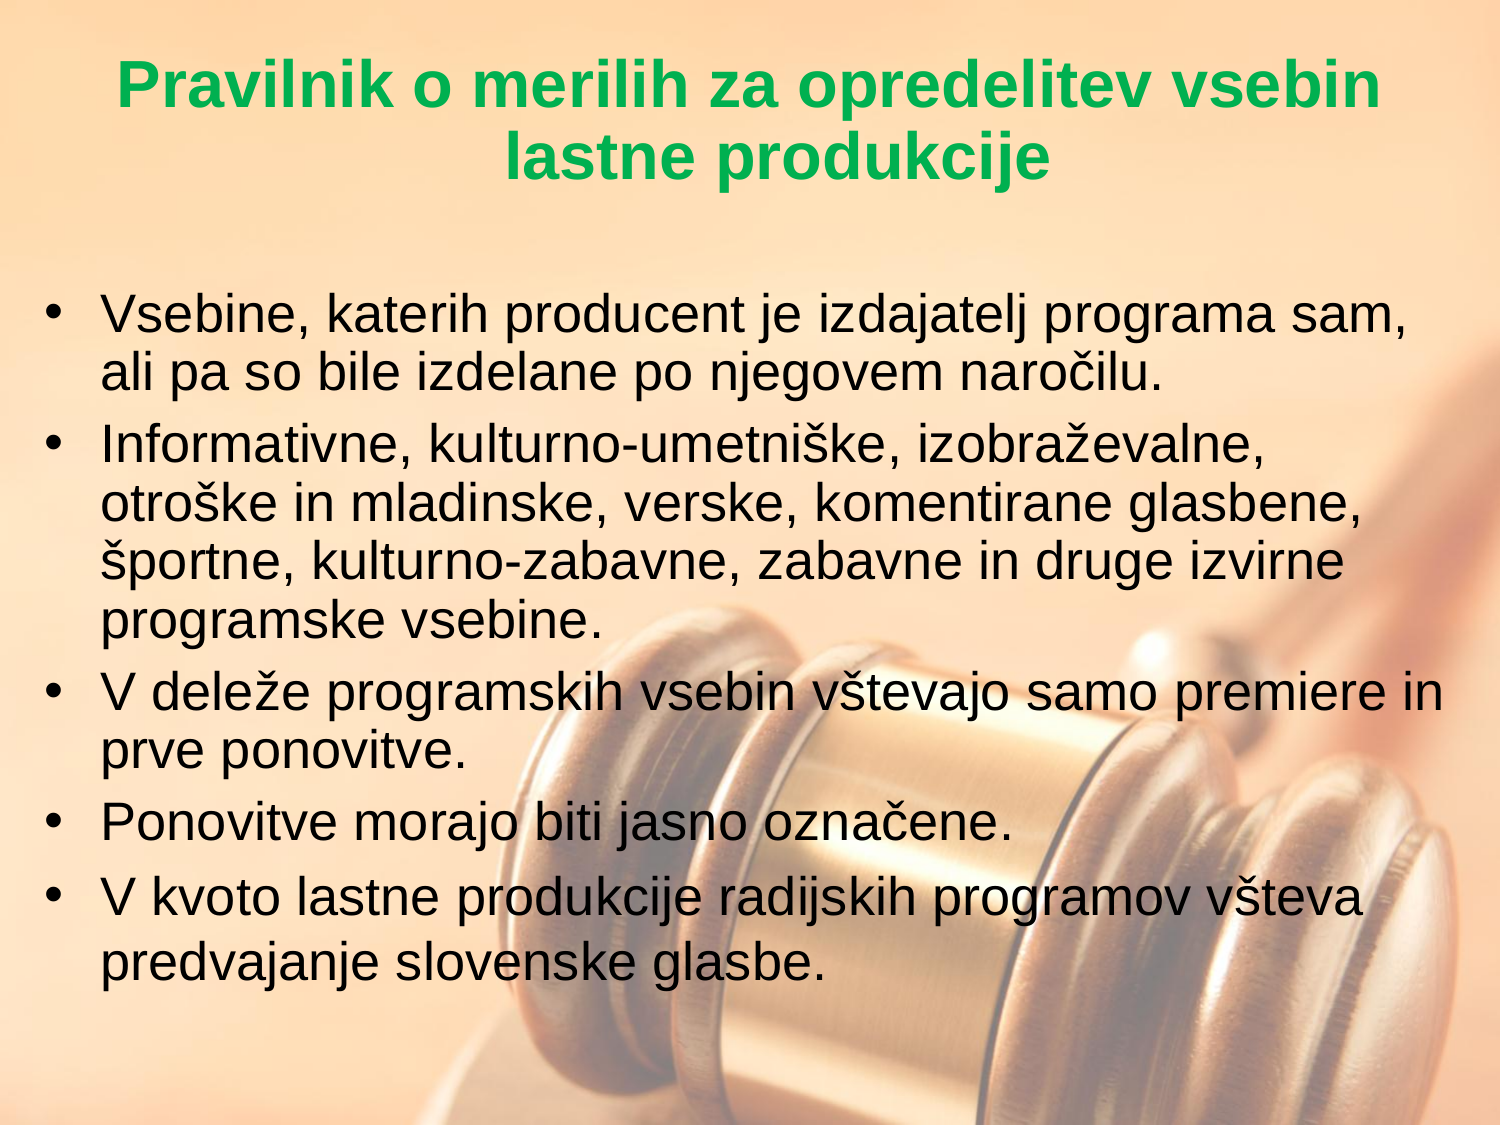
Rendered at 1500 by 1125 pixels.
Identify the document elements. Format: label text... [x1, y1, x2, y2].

list Pravilnik o merilih za opredelitev vsebin lastne produkcije Vsebine, katerih producent je izdajatelj programa sam, ali pa so bile izdelane po njegovem naročilu. Informativne, kulturno-umetniške, izobraževalne, otroške in mladinske, verske, komentirane glasbene, športne, kulturno-zabavne, zabavne in druge izvirne programske vsebine. V deleže programskih vsebin vštevajo samo premiere in prve ponovitve. Ponovitve morajo biti jasno označene. V kvoto lastne produkcije radijskih programov všteva predvajanje slovenske glasbe. [29, 42, 1471, 1083]
picture [0, 0, 1500, 1125]
